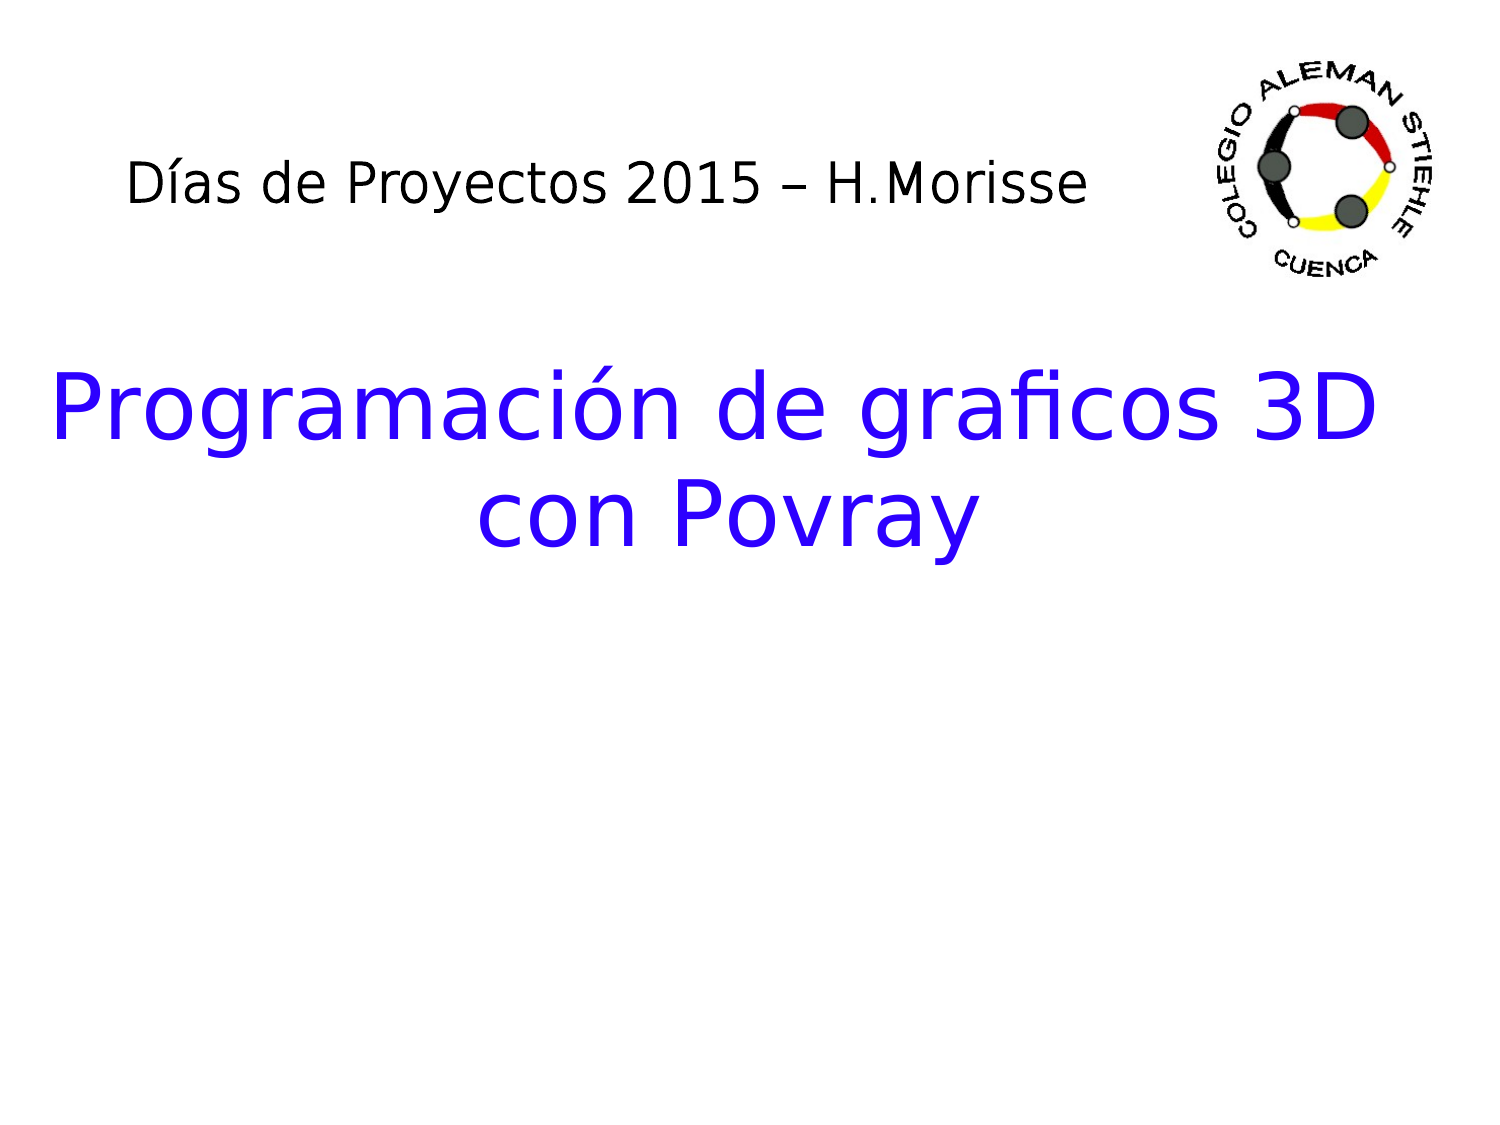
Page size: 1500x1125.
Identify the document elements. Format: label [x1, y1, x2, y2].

picture [1212, 51, 1441, 285]
